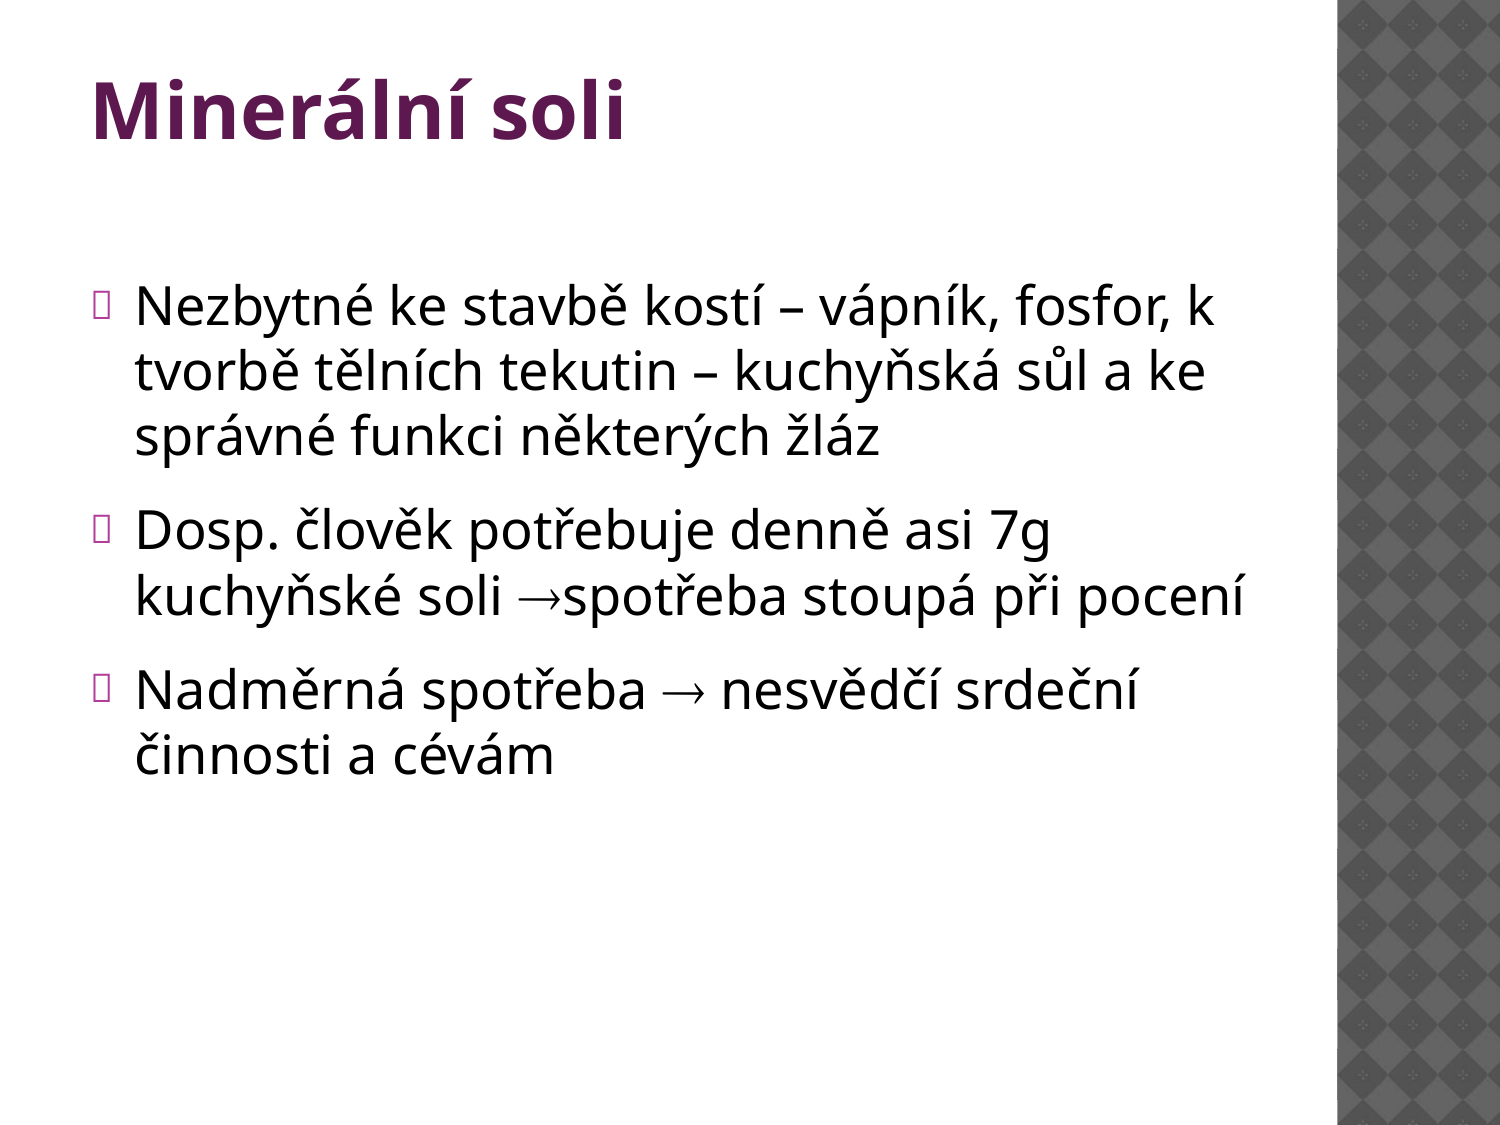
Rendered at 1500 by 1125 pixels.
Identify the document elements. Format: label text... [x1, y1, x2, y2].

list Nezbytné ke stavbě kostí – vápník, fosfor, k tvorbě tělních tekutin – kuchyňská sůl a ke správné funkci některých žláz Dosp. člověk potřebuje denně asi 7g kuchyňské soli spotřeba stoupá při pocení Nadměrná spotřeba  nesvědčí srdeční činnosti a cévám [75, 264, 1263, 1059]
picture [1337, 0, 1500, 1125]
title Minerální soli [75, 52, 1263, 240]
